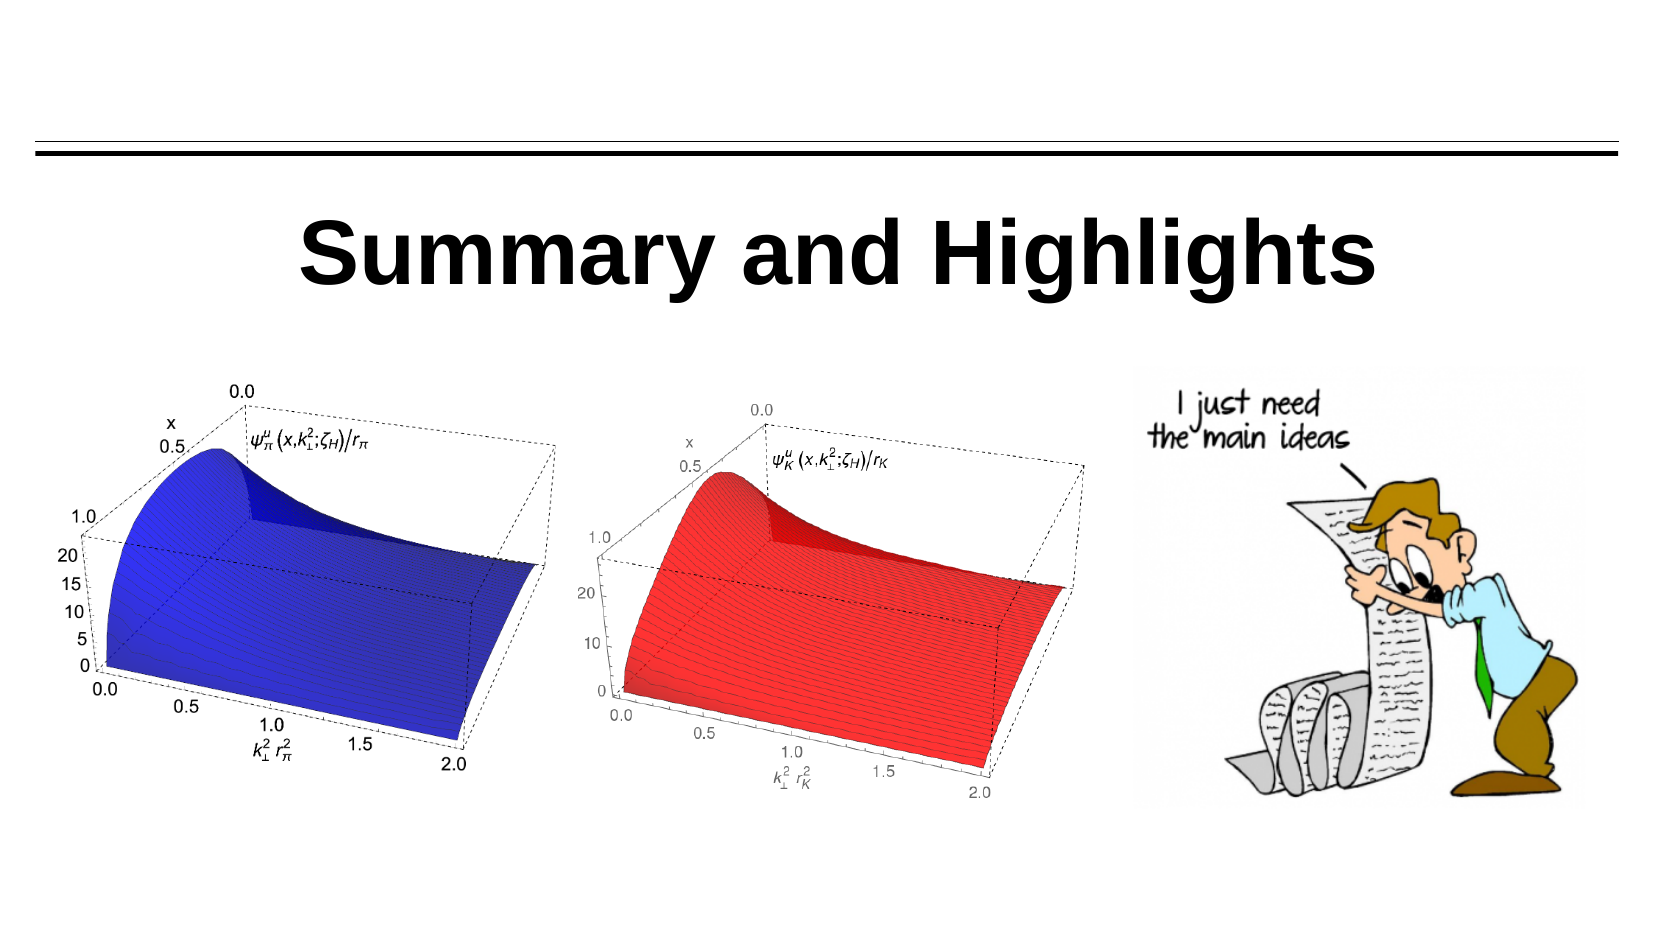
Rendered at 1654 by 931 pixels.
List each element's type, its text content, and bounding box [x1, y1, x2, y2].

picture [1133, 366, 1586, 809]
picture [54, 377, 563, 780]
picture [575, 401, 1104, 804]
text_box Summary and Highlights [248, 159, 1430, 337]
